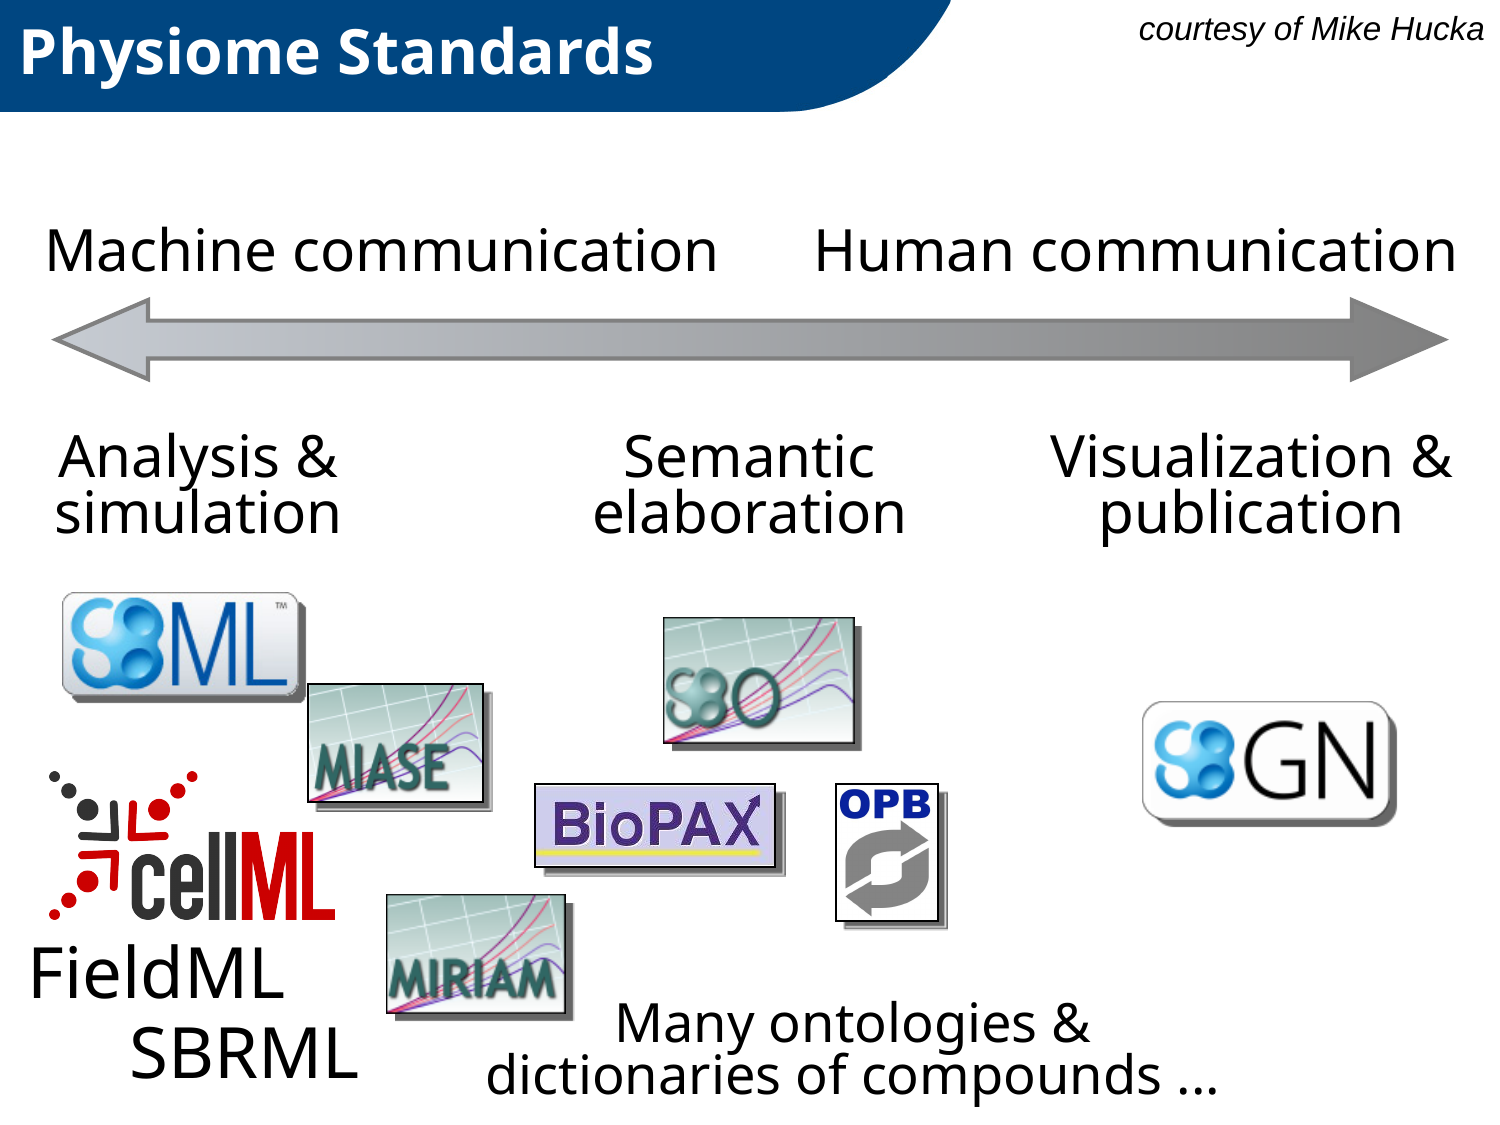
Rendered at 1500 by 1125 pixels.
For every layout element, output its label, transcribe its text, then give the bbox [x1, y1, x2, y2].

picture [1142, 701, 1390, 820]
picture [663, 617, 855, 744]
picture [536, 785, 775, 866]
picture [836, 785, 937, 920]
text_box Human communication [813, 213, 1459, 284]
title Physiome Standards [4, 0, 1355, 145]
text_box Machine communication [44, 213, 721, 284]
text_box FieldML [27, 943, 286, 1012]
text_box courtesy of Mike Hucka [1124, 0, 1500, 55]
picture [386, 894, 566, 1014]
picture [49, 684, 482, 920]
picture [0, 0, 4, 112]
text_box Many ontologies & dictionaries of compounds ... [485, 1001, 1221, 1106]
picture [62, 592, 299, 696]
text_box Analysis & simulation [54, 432, 343, 545]
text_box Semantic elaboration [592, 432, 908, 545]
text_box SBRML [129, 1024, 360, 1093]
text_box Visualization & publication [1050, 432, 1453, 545]
text_box [56, 300, 1444, 380]
